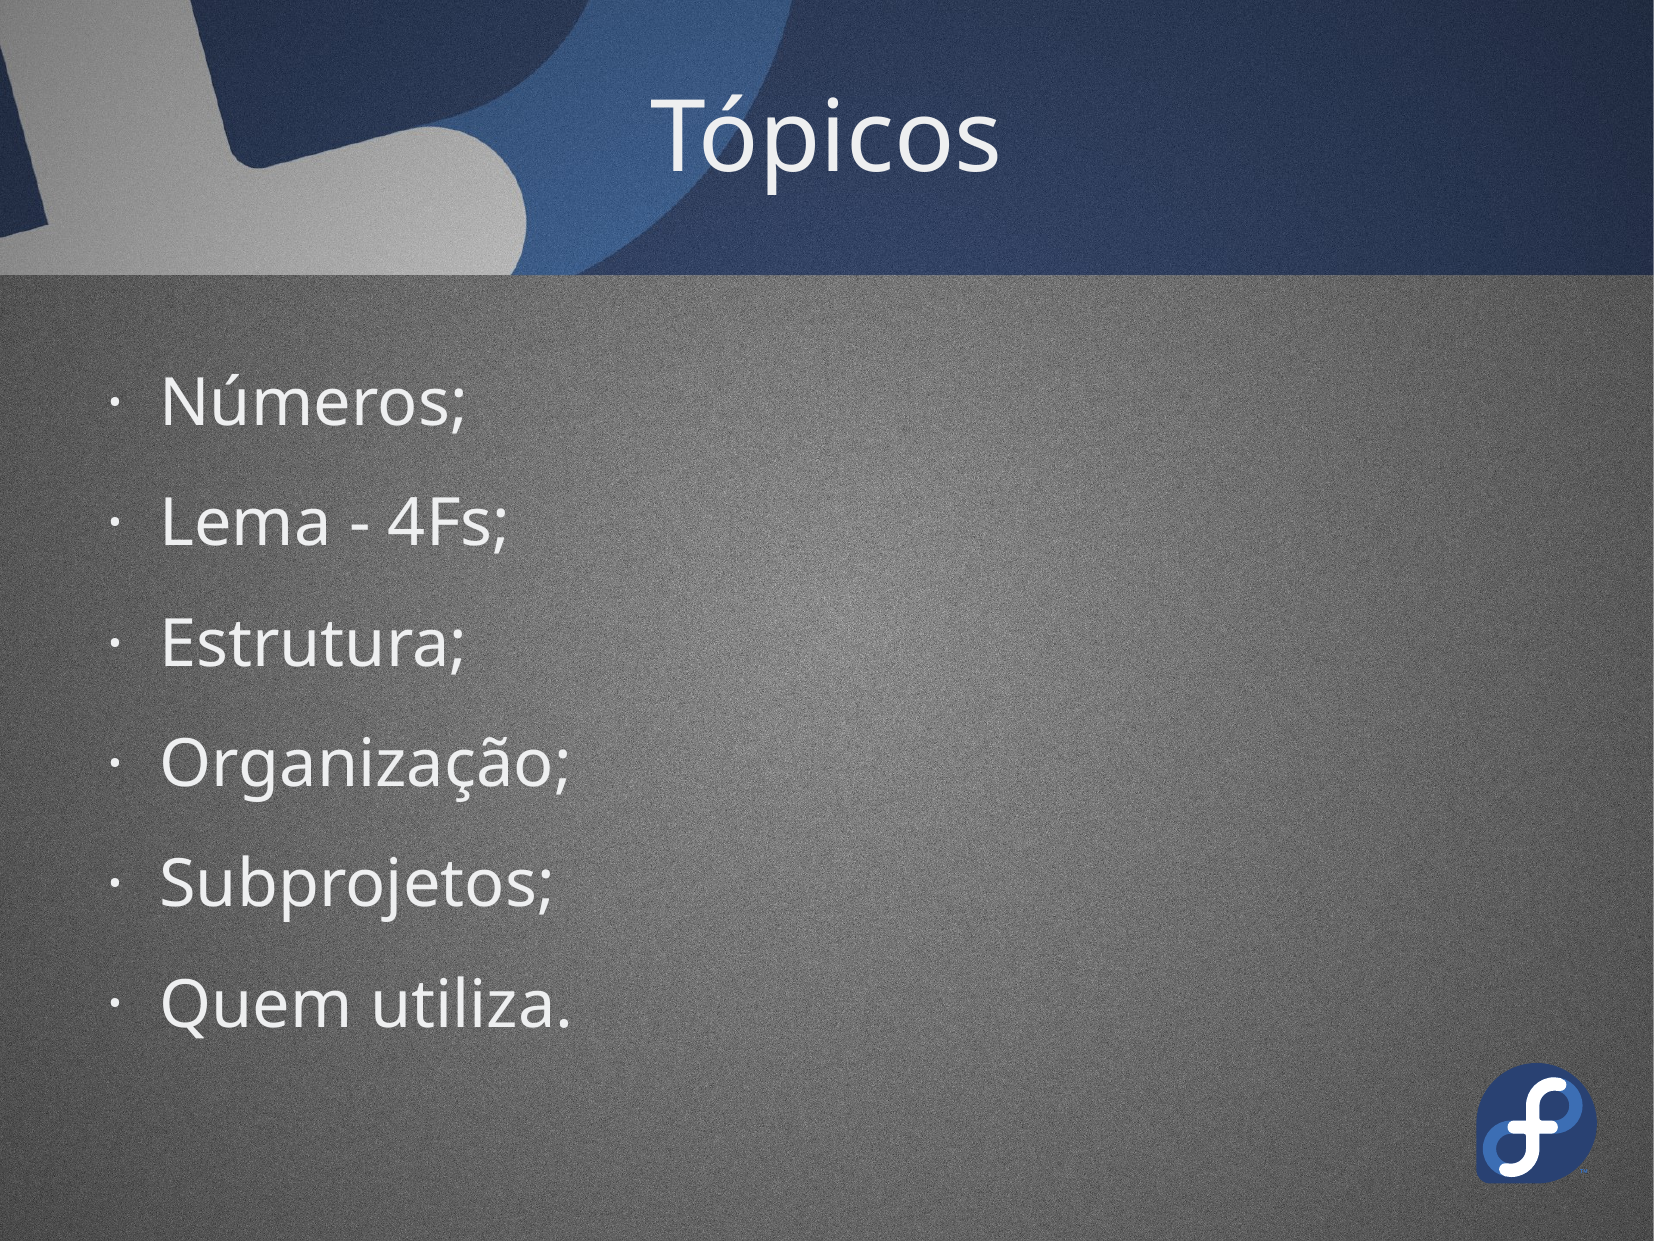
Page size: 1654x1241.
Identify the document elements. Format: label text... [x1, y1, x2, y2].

list Números; Lema - 4Fs; Estrutura; Organização; Subprojetos; Quem utiliza. [88, 354, 1565, 1063]
title Tópicos [88, 29, 1565, 237]
picture [0, 0, 1654, 1241]
